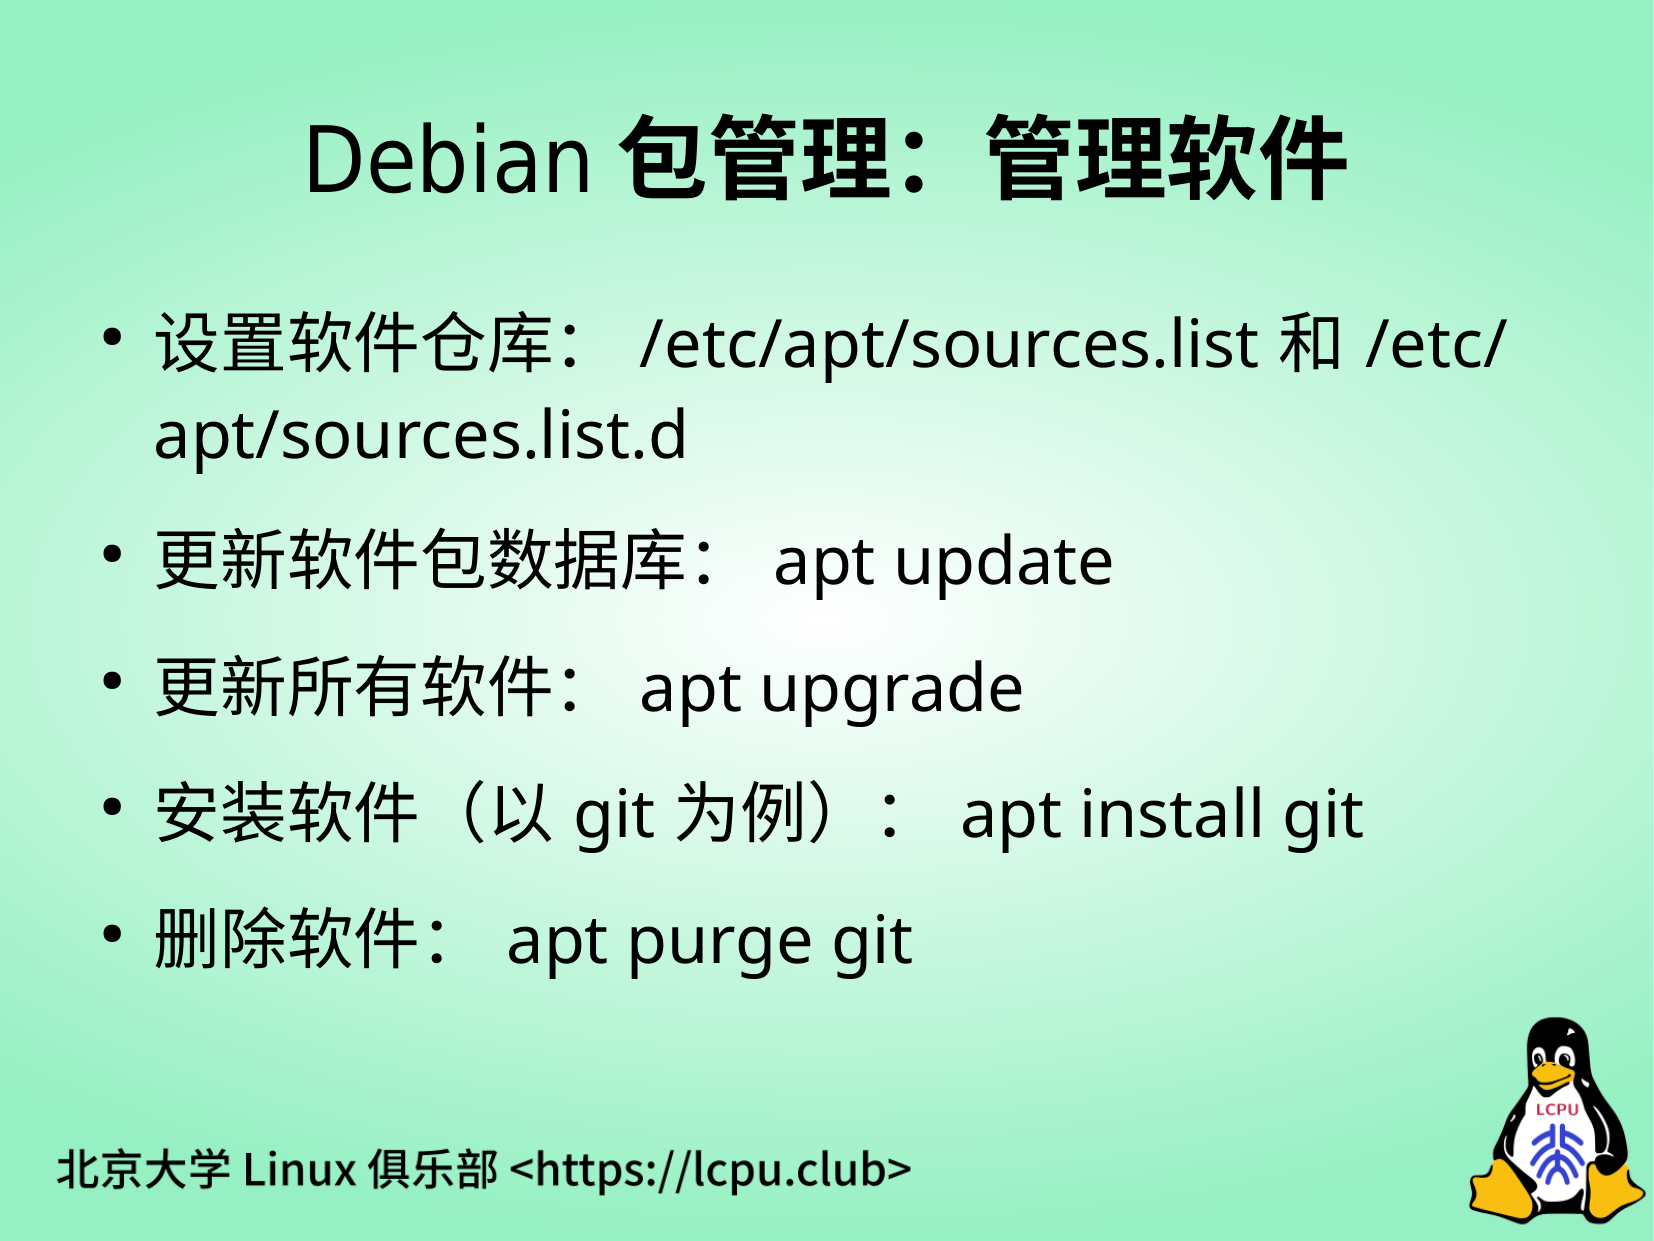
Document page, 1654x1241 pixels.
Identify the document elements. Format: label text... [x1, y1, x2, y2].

list 设置软件仓库：/etc/apt/sources.list和/etc/apt/sources.list.d 更新软件包数据库：apt update 更新所有软件：apt upgrade 安装软件（以git为例）：apt install git 删除软件：apt purge git [82, 290, 1571, 1010]
picture [0, 0, 1654, 1241]
title Debian包管理：管理软件 [82, 49, 1571, 257]
